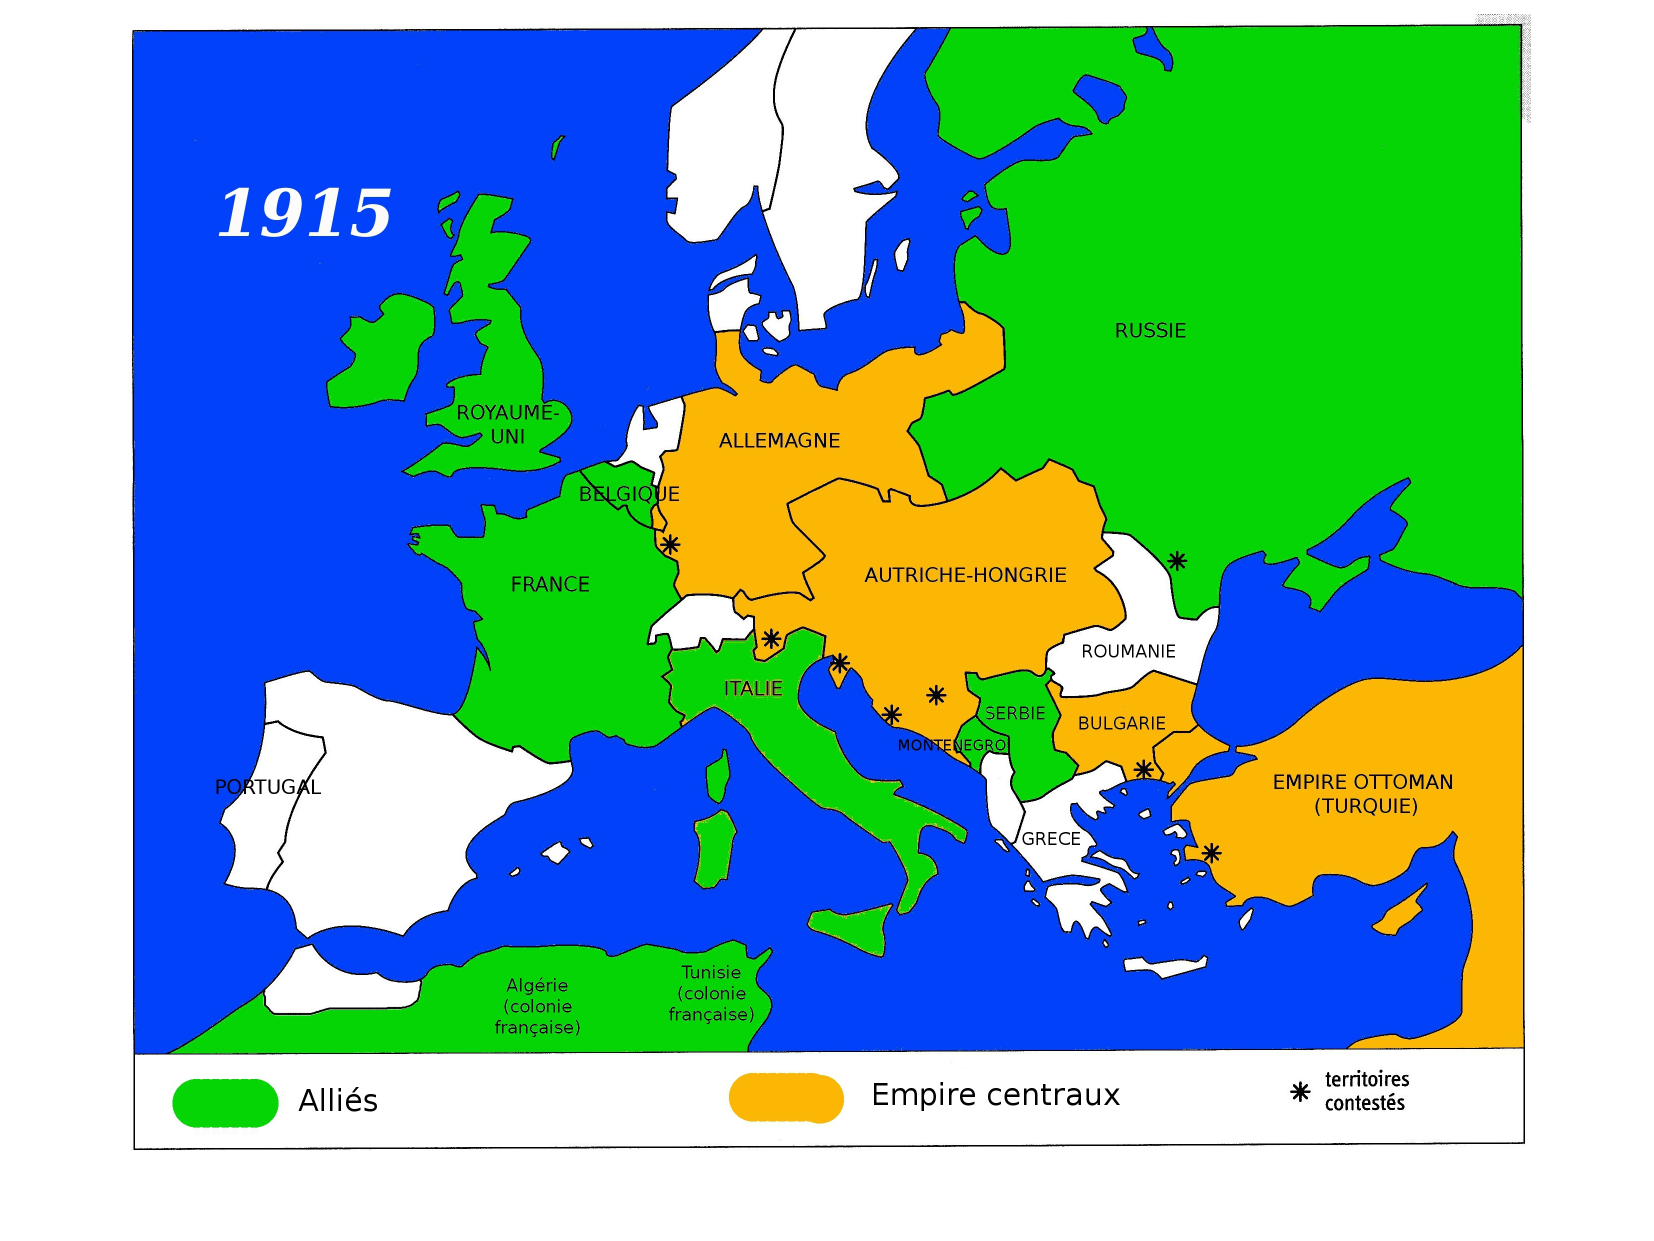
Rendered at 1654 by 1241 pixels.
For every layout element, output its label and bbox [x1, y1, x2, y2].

picture [124, 14, 1531, 1152]
